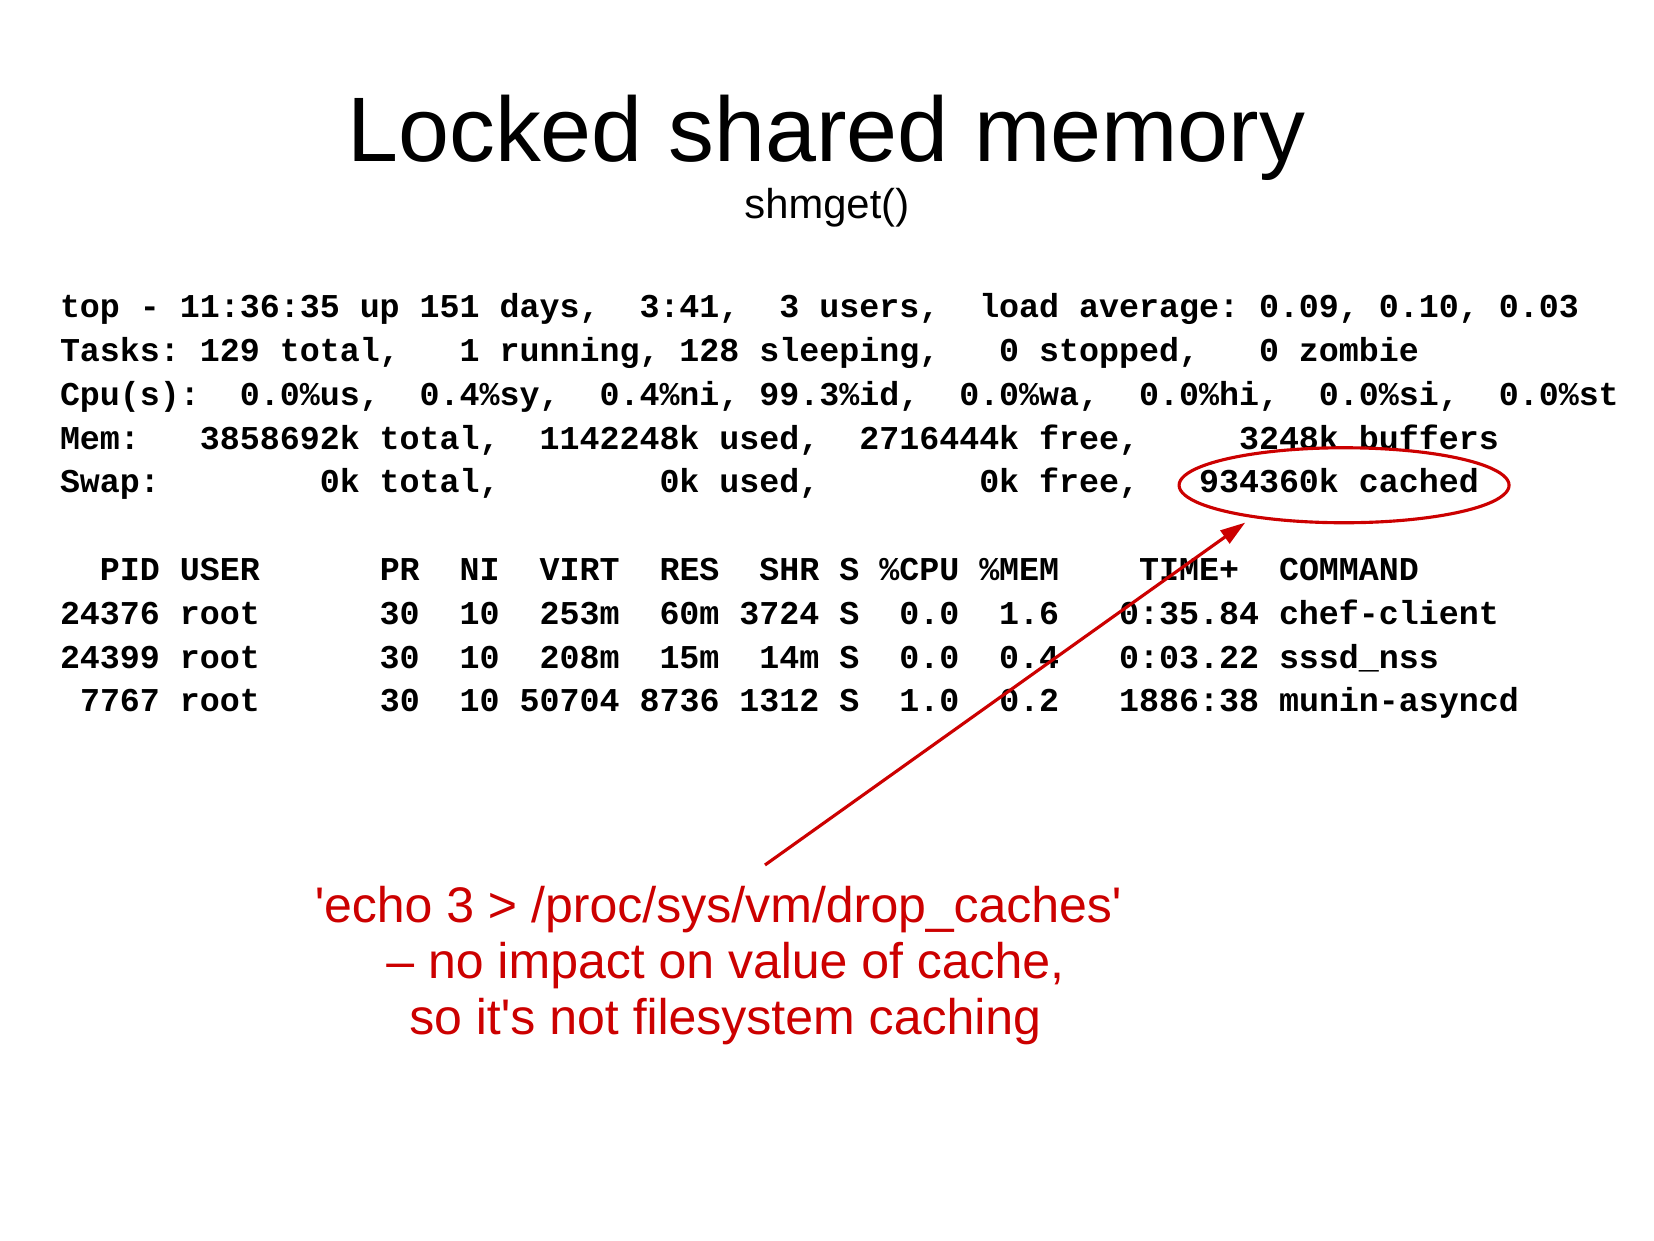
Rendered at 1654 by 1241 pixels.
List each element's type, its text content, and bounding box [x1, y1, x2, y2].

list top - 11:36:35 up 151 days, 3:41, 3 users, load average: 0.09, 0.10, 0.03 Tasks: 129 total, 1 running, 128 sleeping, 0 stopped, 0 zombie Cpu(s): 0.0%us, 0.4%sy, 0.4%ni, 99.3%id, 0.0%wa, 0.0%hi, 0.0%si, 0.0%st Mem: 3858692k total, 1142248k used, 2716444k free, 3248k buffers Swap: 0k total, 0k used, 0k free, 934360k cached PID USER PR NI VIRT RES SHR S %CPU %MEM TIME+ COMMAND 24376 root 30 10 253m 60m 3724 S 0.0 1.6 0:35.84 chef-client 24399 root 30 10 208m 15m 14m S 0.0 0.4 0:03.22 sssd_nss 7767 root 30 10 50704 8736 1312 S 1.0 0.2 1886:38 munin-asyncd [60, 290, 1636, 720]
text_box 'echo 3 > /proc/sys/vm/drop_caches' – no impact on value of cache, so it's not filesystem caching [300, 870, 1151, 1053]
title Locked shared memory shmget() [82, 49, 1571, 257]
